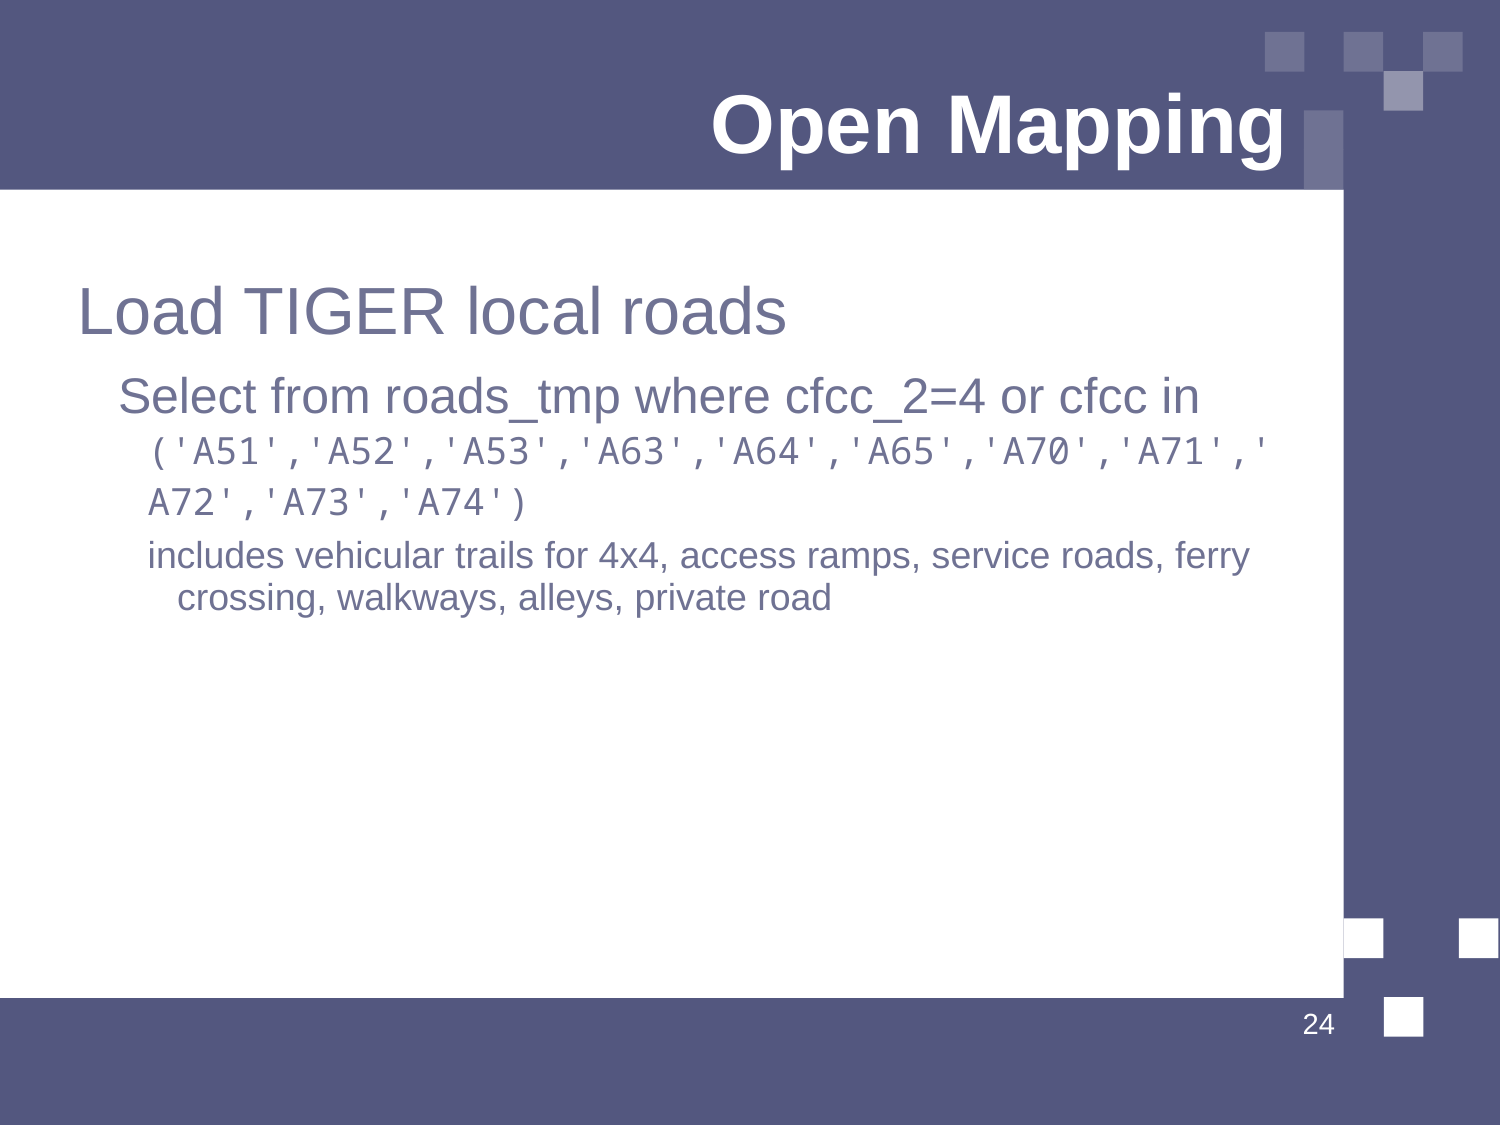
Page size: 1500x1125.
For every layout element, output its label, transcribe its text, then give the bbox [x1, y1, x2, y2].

title Open Mapping [58, 74, 1288, 176]
list Load TIGER local roads Select from roads_tmp where cfcc_2=4 or cfcc in ('A51','A52','A53','A63','A64','A65','A70','A71','A72','A73','A74') includes vehicular trails for 4x4, access ramps, service roads, ferry crossing, walkways, alleys, private road [59, 236, 1289, 931]
